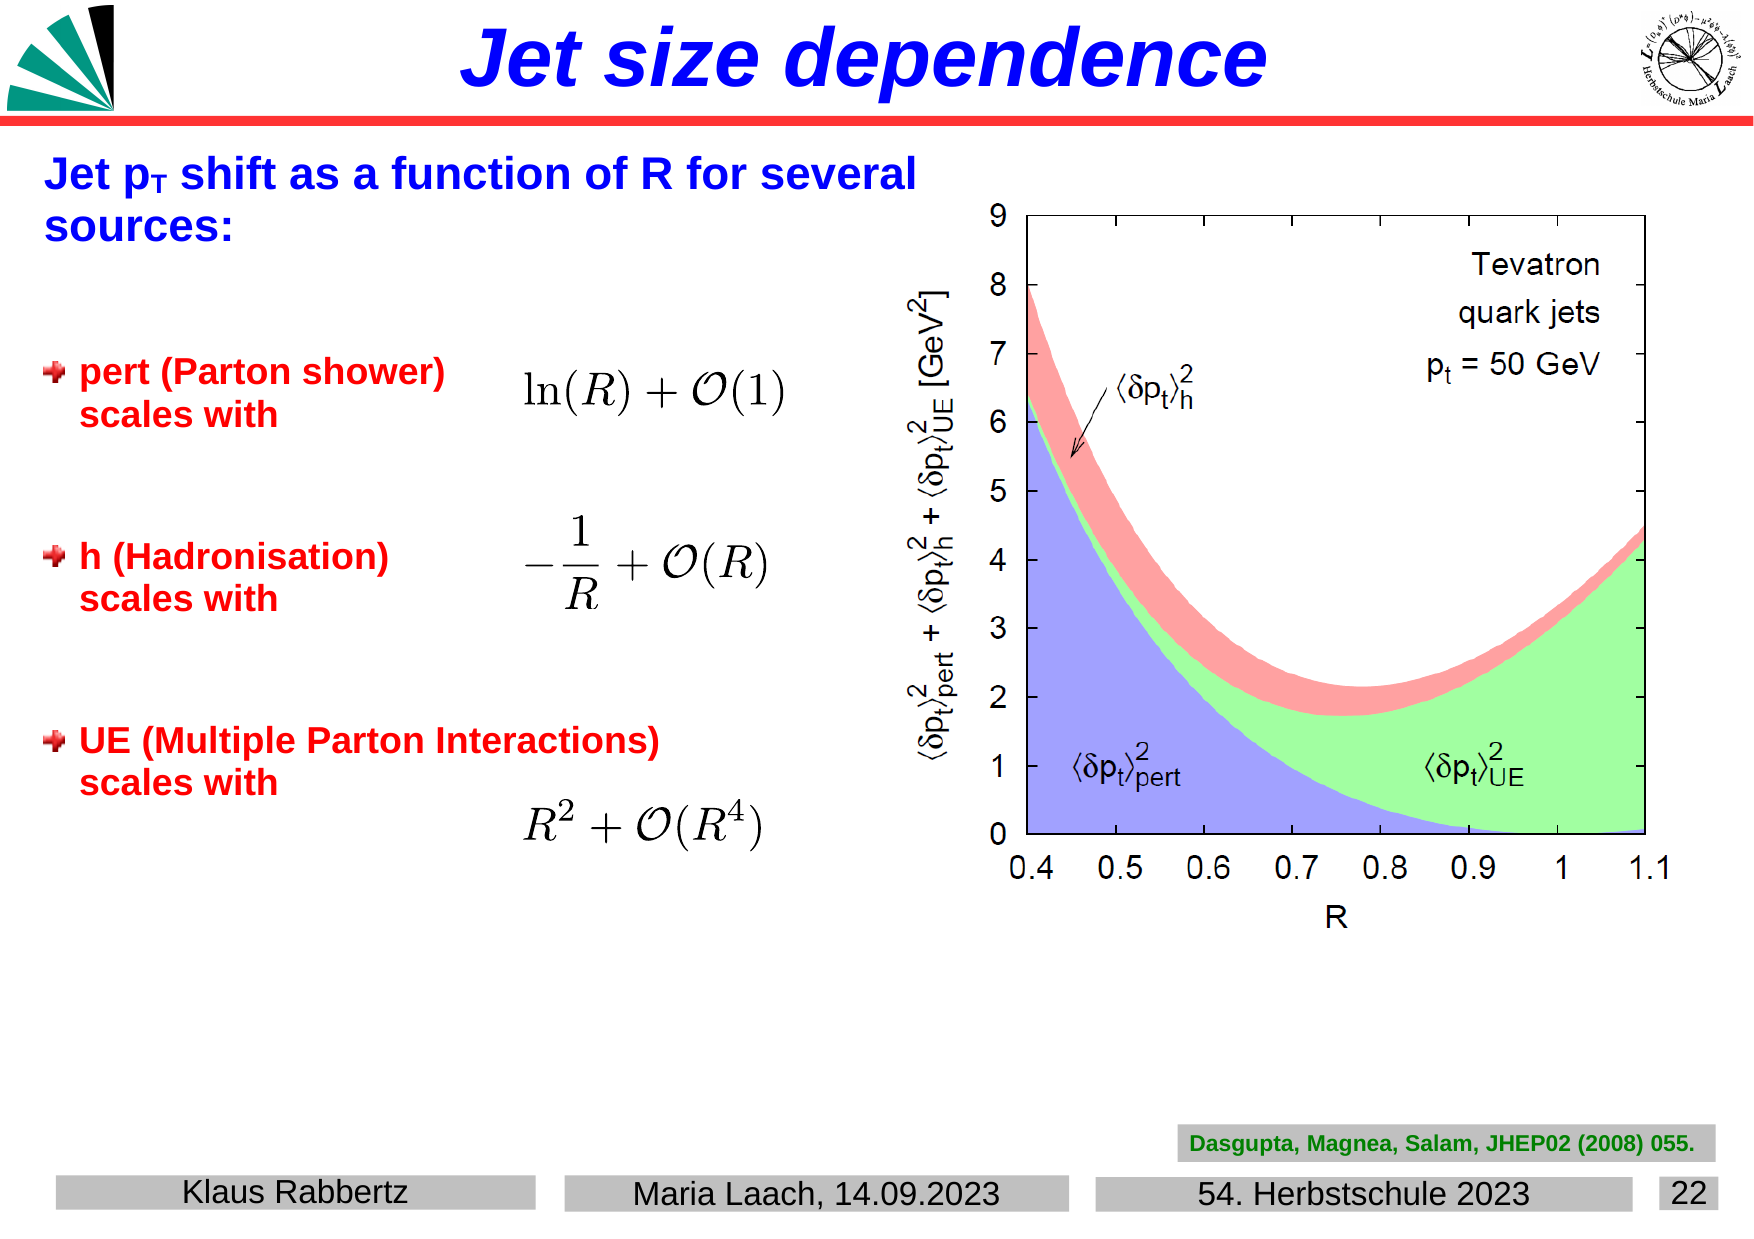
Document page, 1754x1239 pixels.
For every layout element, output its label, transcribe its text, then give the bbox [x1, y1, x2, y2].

picture [521, 515, 771, 609]
text_box Jet pT shift as a function of R for several sources: pert (Parton shower) scales with h (Hadronisation) scales with UE (Multiple Parton Interactions) scales with [31, 142, 931, 810]
title Jet size dependence [120, 0, 1609, 116]
picture [7, 5, 114, 112]
text_box Dasgupta, Magnea, Salam, JHEP02 (2008) 055. [1177, 1124, 1716, 1162]
picture [1641, 11, 1741, 106]
picture [521, 799, 766, 852]
picture [901, 188, 1681, 937]
picture [521, 367, 790, 418]
